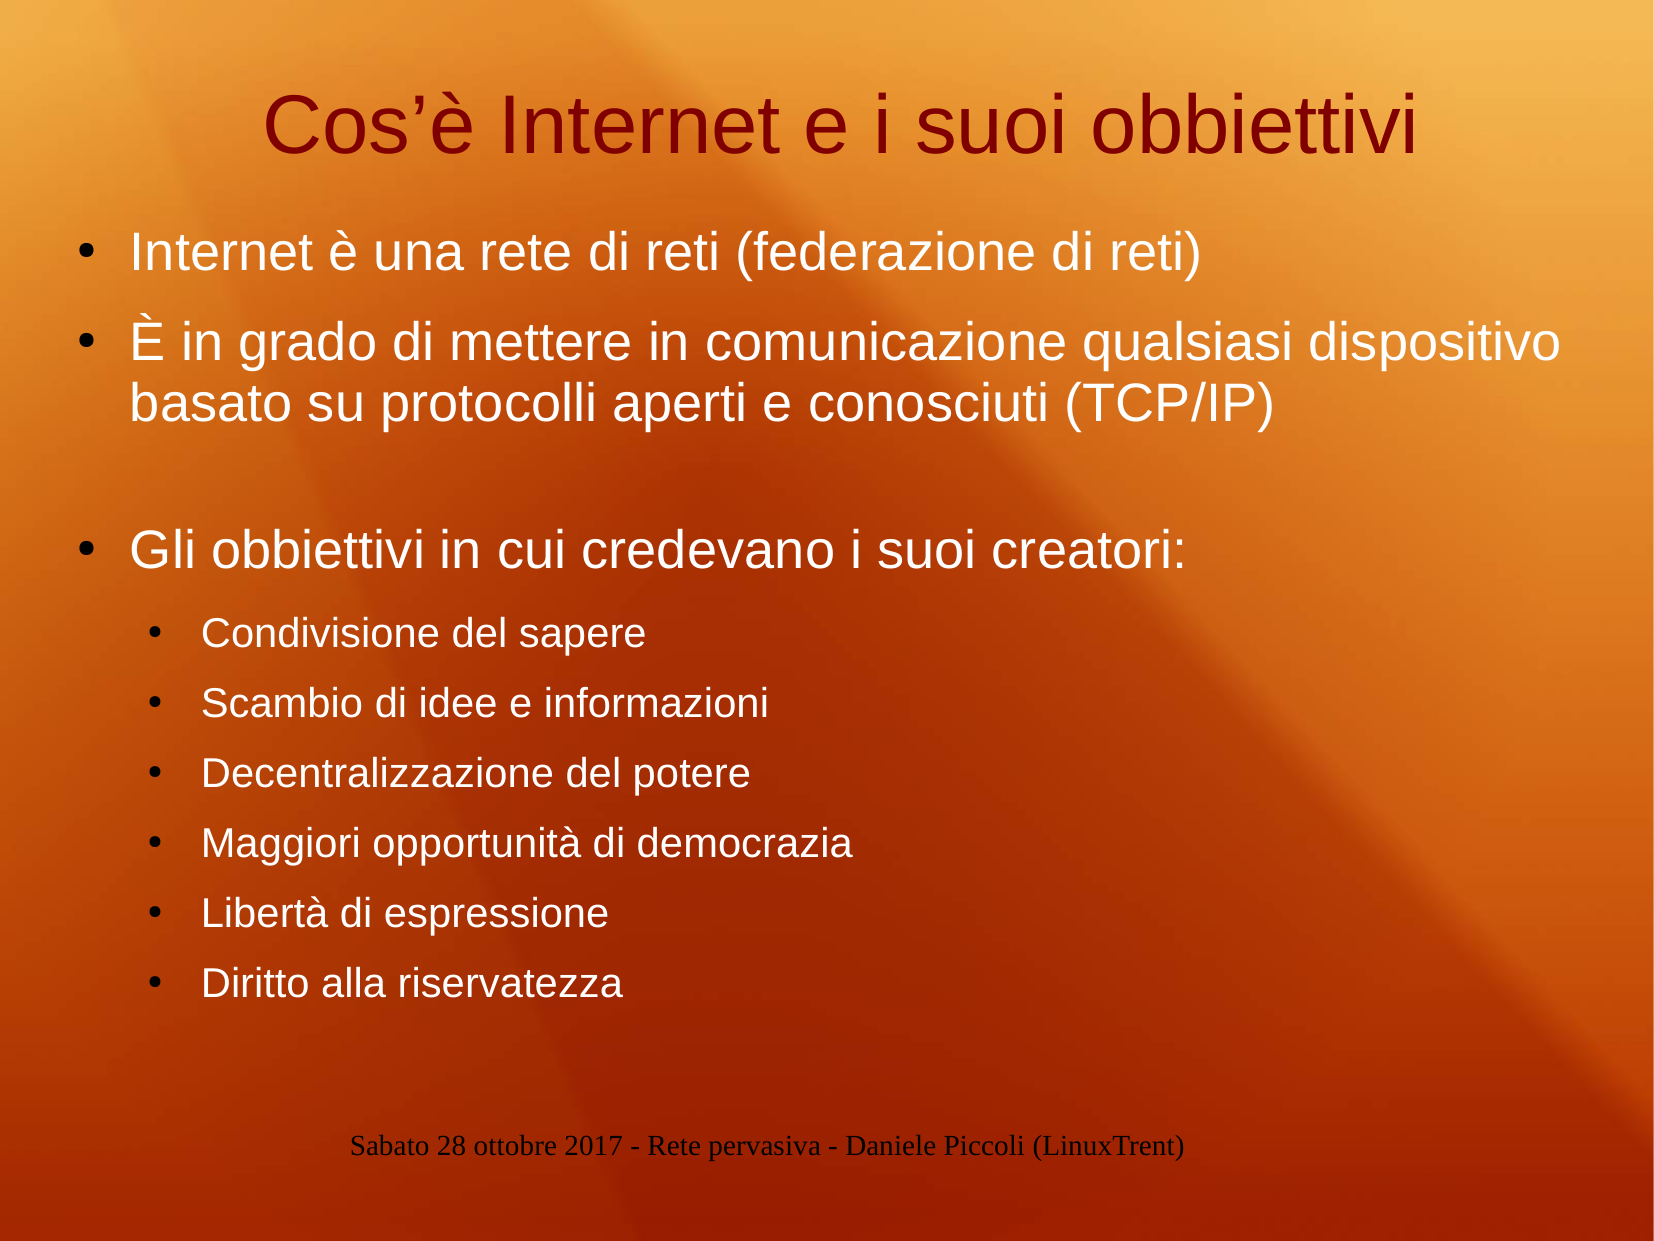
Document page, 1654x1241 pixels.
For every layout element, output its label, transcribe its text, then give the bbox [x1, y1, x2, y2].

picture [0, 0, 1654, 1241]
title Cos’è Internet e i suoi obbiettivi [82, 49, 1571, 201]
list Internet è una rete di reti (federazione di reti) È in grado di mettere in comunicazione qualsiasi dispositivo basato su protocolli aperti e conosciuti (TCP/IP) Gli obbiettivi in cui credevano i suoi creatori: Condivisione del sapere Scambio di idee e informazioni Decentralizzazione del potere Maggiori opportunità di democrazia Libertà di espressione Diritto alla riservatezza [59, 221, 1607, 1075]
